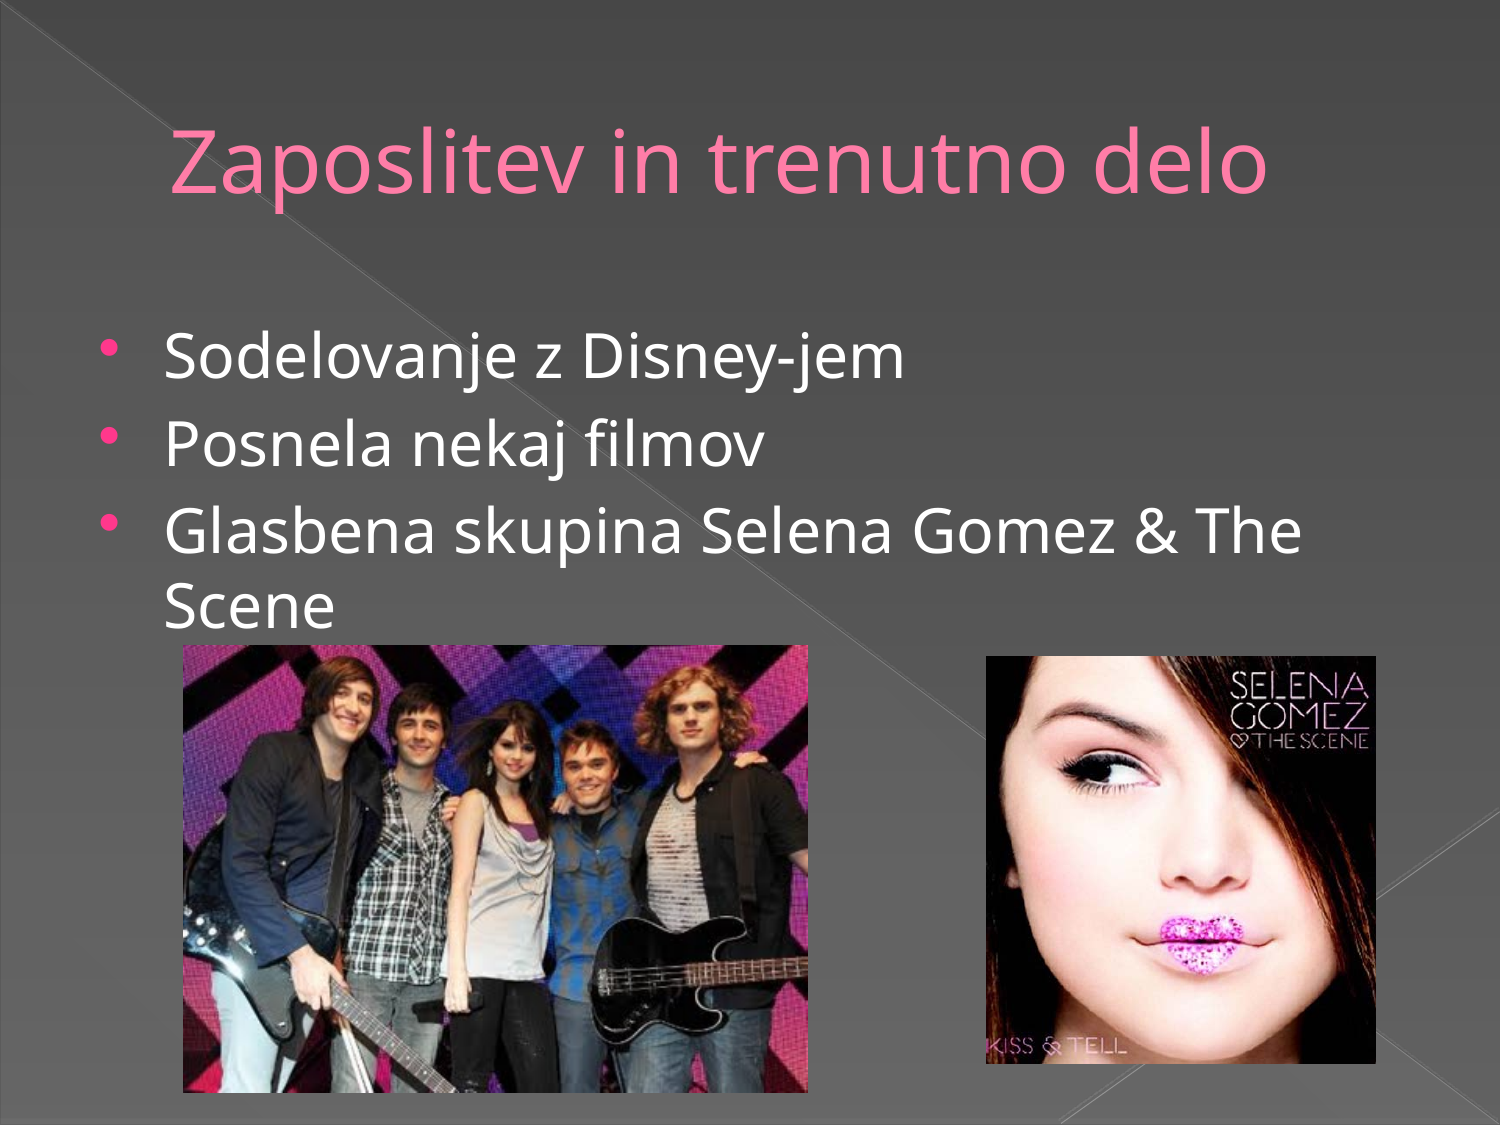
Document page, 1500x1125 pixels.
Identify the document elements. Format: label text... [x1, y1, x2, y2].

list Sodelovanje z Disney-jem Posnela nekaj filmov Glasbena skupina Selena Gomez & The Scene [75, 308, 1425, 1059]
title Zaposlitev in trenutno delo [75, 43, 1425, 274]
picture [183, 645, 808, 1093]
picture [986, 656, 1376, 1064]
